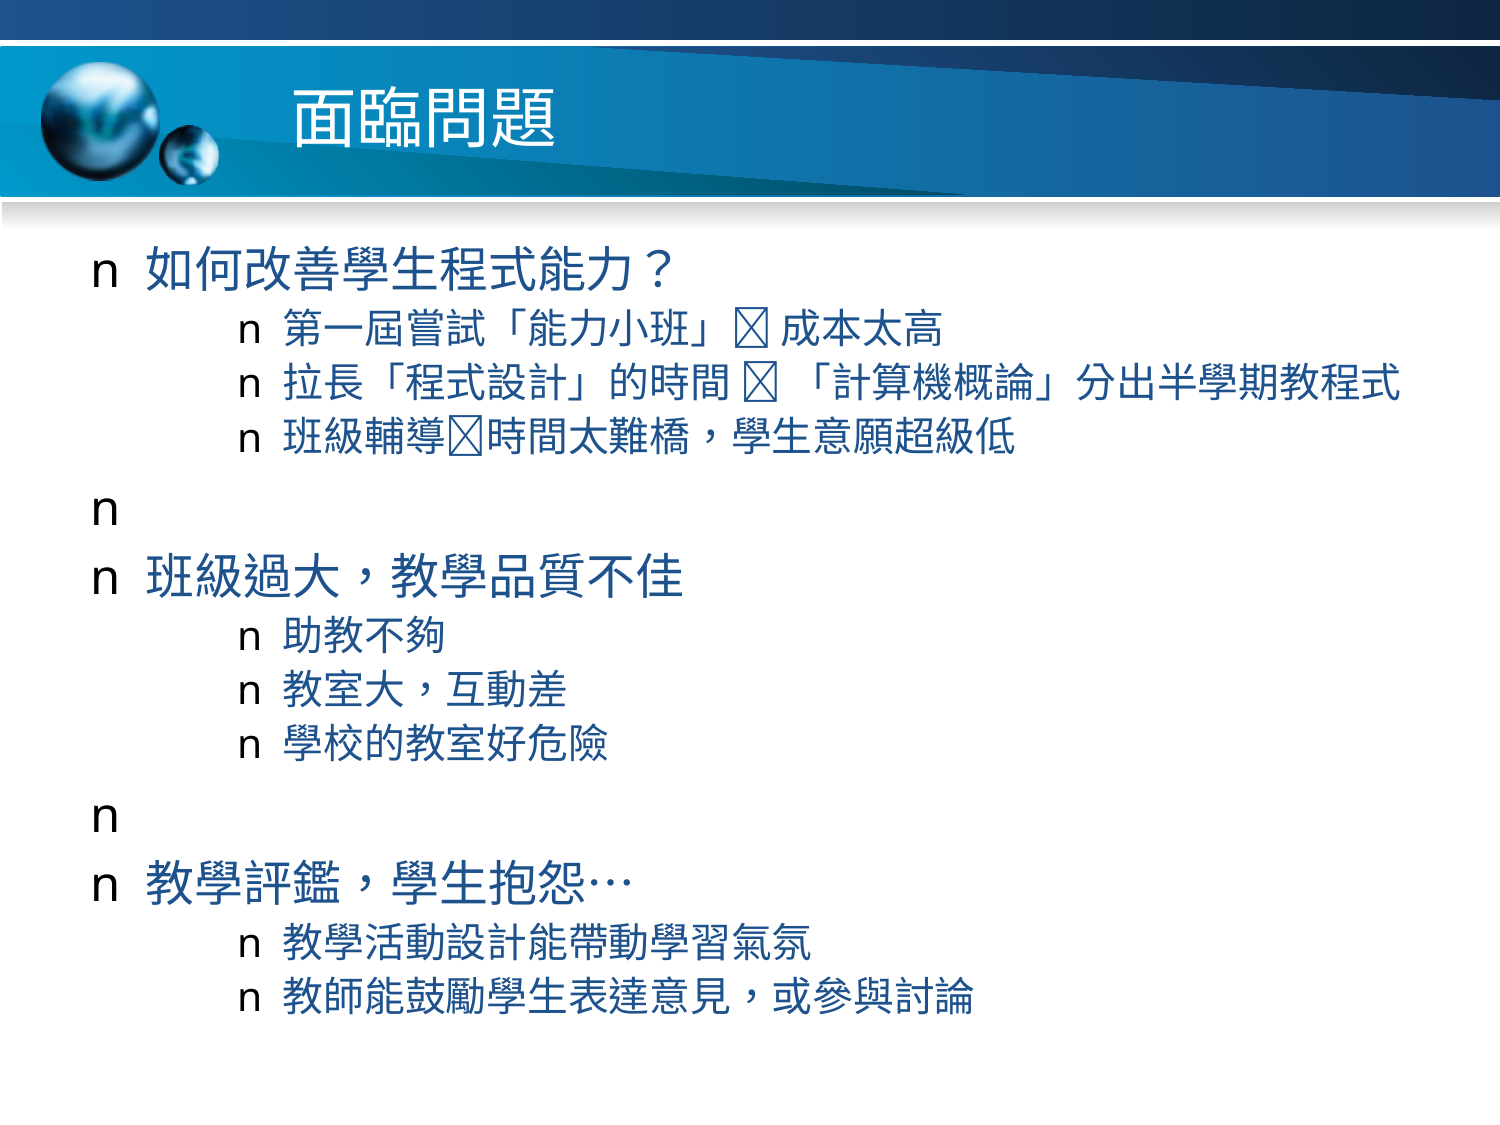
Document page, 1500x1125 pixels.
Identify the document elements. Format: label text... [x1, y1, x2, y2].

title 面臨問題 [275, 45, 1363, 188]
list 如何改善學生程式能力？ 第一屆嘗試「能力小班」 成本太高 拉長「程式設計」的時間  「計算機概論」分出半學期教程式 班級輔導時間太難橋，學生意願超級低 班級過大，教學品質不佳 助教不夠 教室大，互動差 學校的教室好危險 教學評鑑，學生抱怨… 教學活動設計能帶動學習氣氛 教師能鼓勵學生表達意見，或參與討論 [75, 237, 1426, 1050]
